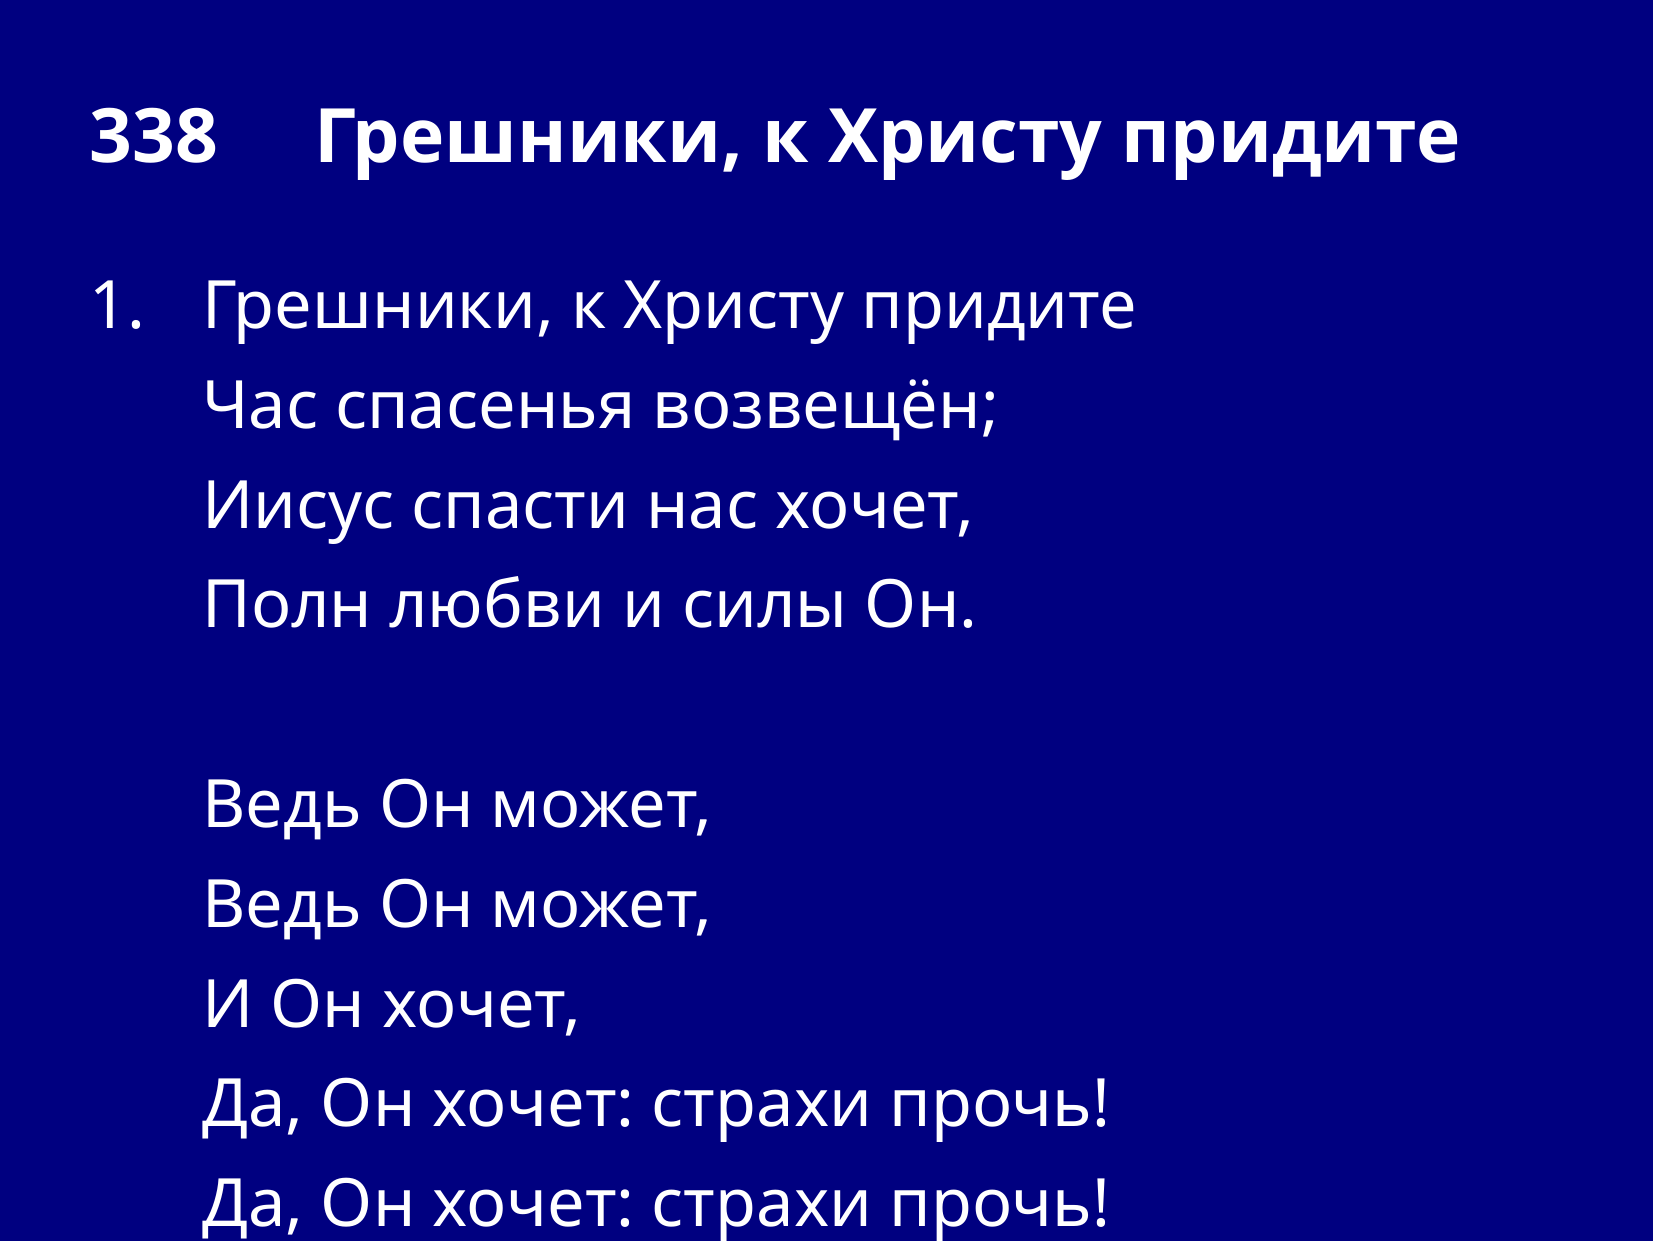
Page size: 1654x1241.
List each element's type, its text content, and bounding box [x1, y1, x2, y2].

text_box 338 Грешники, к Христу придите [75, 75, 1653, 188]
text_box 1. Грешники, к Христу придите Час спасенья возвещён; Иисус спасти нас хочет, Полн любви и силы Он. Ведь Он может, Ведь Он может, И Он хочет, Да, Он хочет: страхи прочь! Да, Он хочет: страхи прочь! [75, 188, 1576, 1163]
